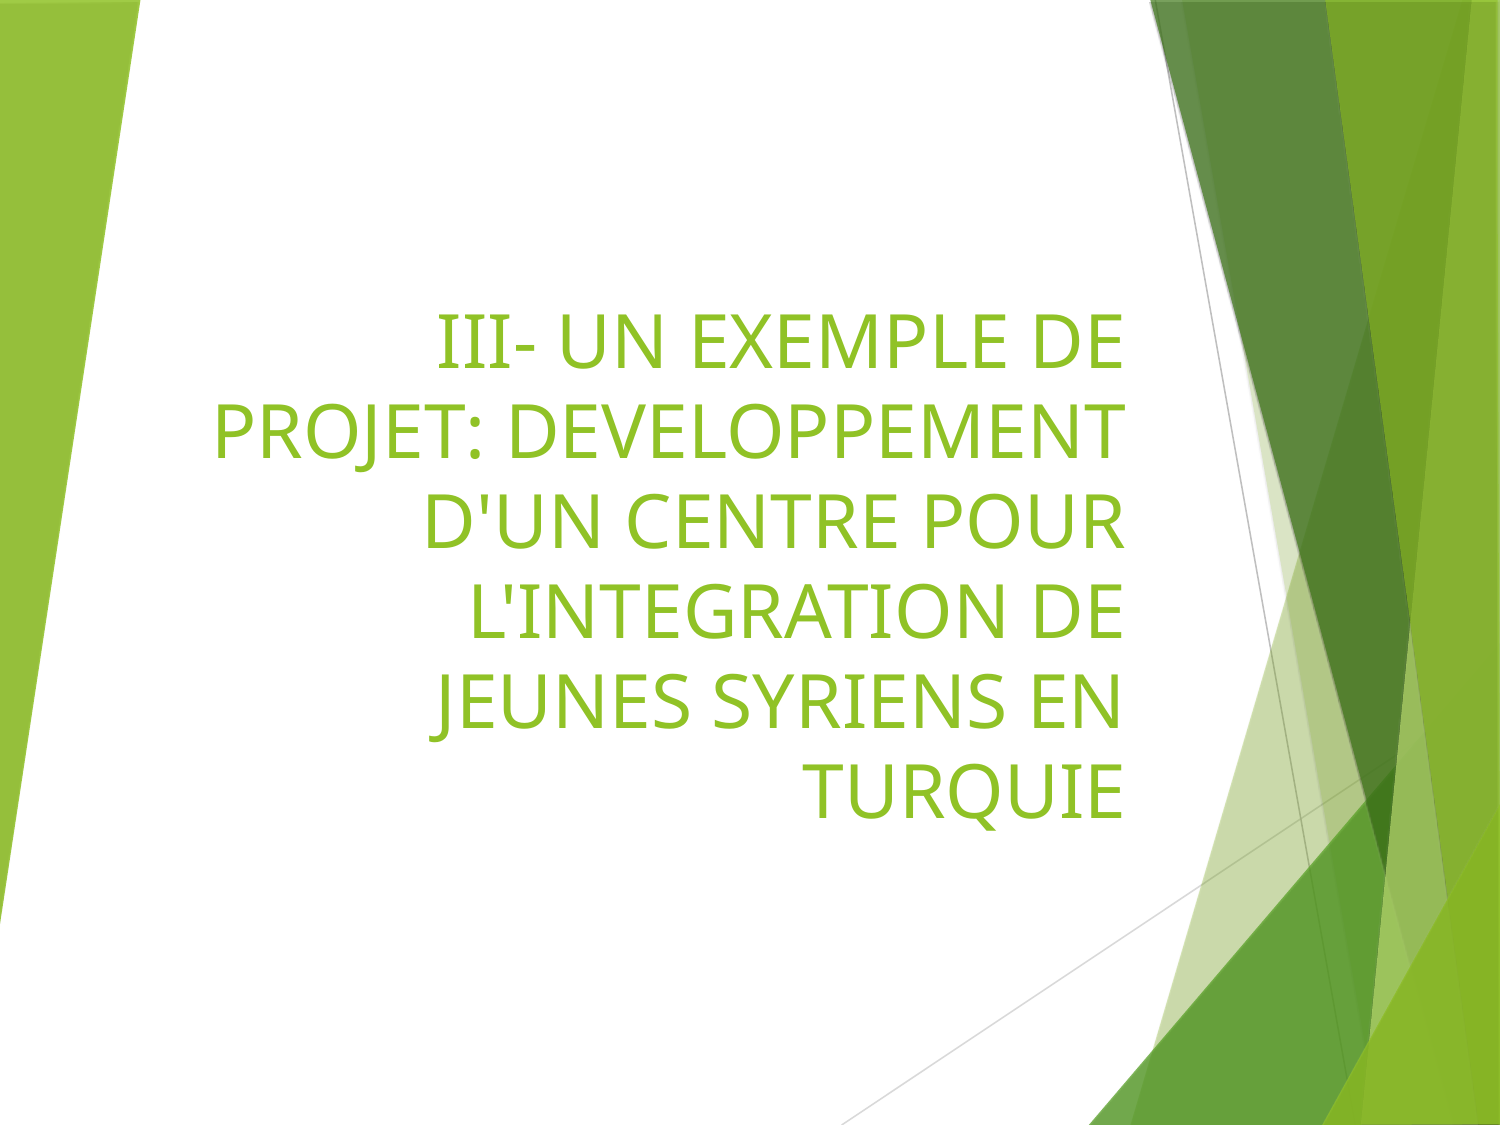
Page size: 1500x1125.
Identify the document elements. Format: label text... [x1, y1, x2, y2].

title III- UN EXEMPLE DE PROJET: DEVELOPPEMENT D'UN CENTRE POUR L'INTEGRATION DE JEUNES SYRIENS EN TURQUIE [185, 571, 1142, 842]
